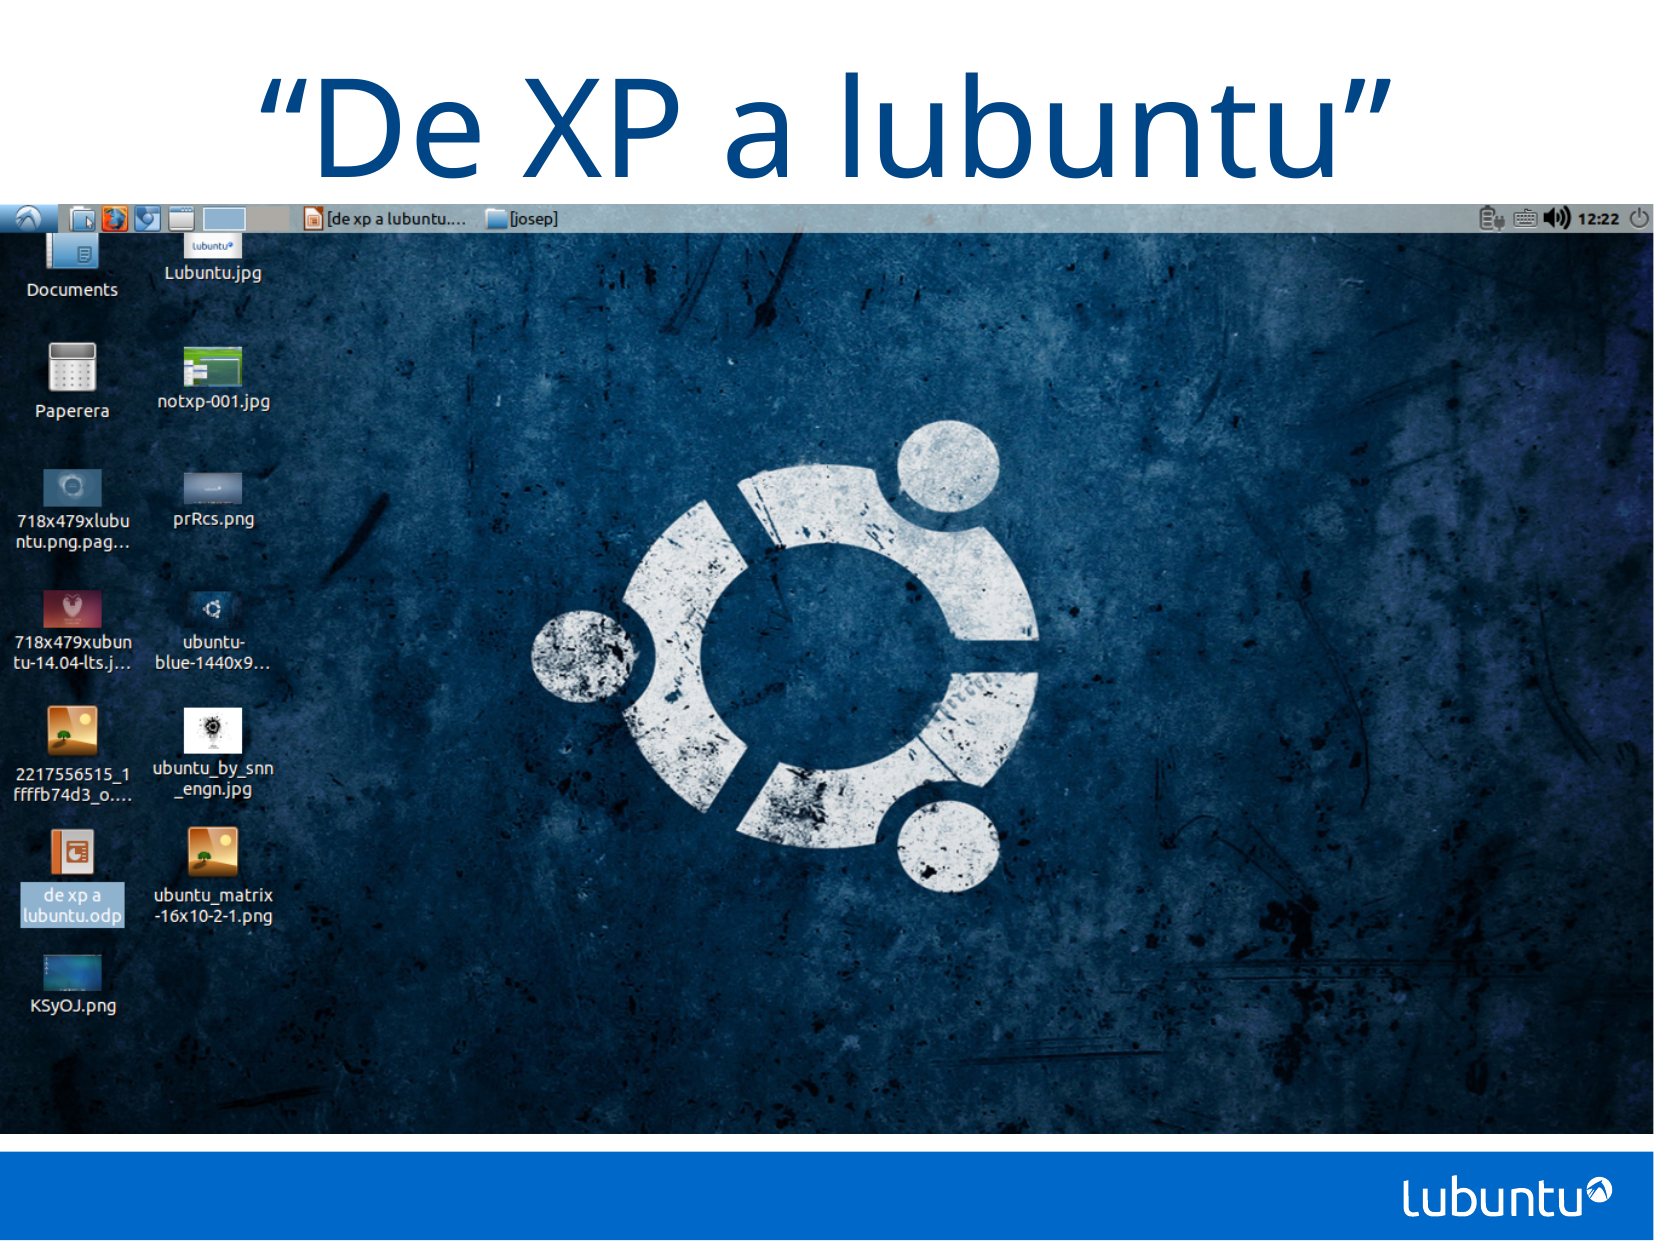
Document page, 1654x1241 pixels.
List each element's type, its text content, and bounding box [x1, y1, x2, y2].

picture [0, 204, 1654, 1134]
title “De XP a lubuntu” menys recursos i més eficiència energètica [82, 41, 1571, 204]
text_box 14.04 LTS Què us ofereix Lubuntu ? També molts altres estils. [354, 1134, 1654, 1200]
